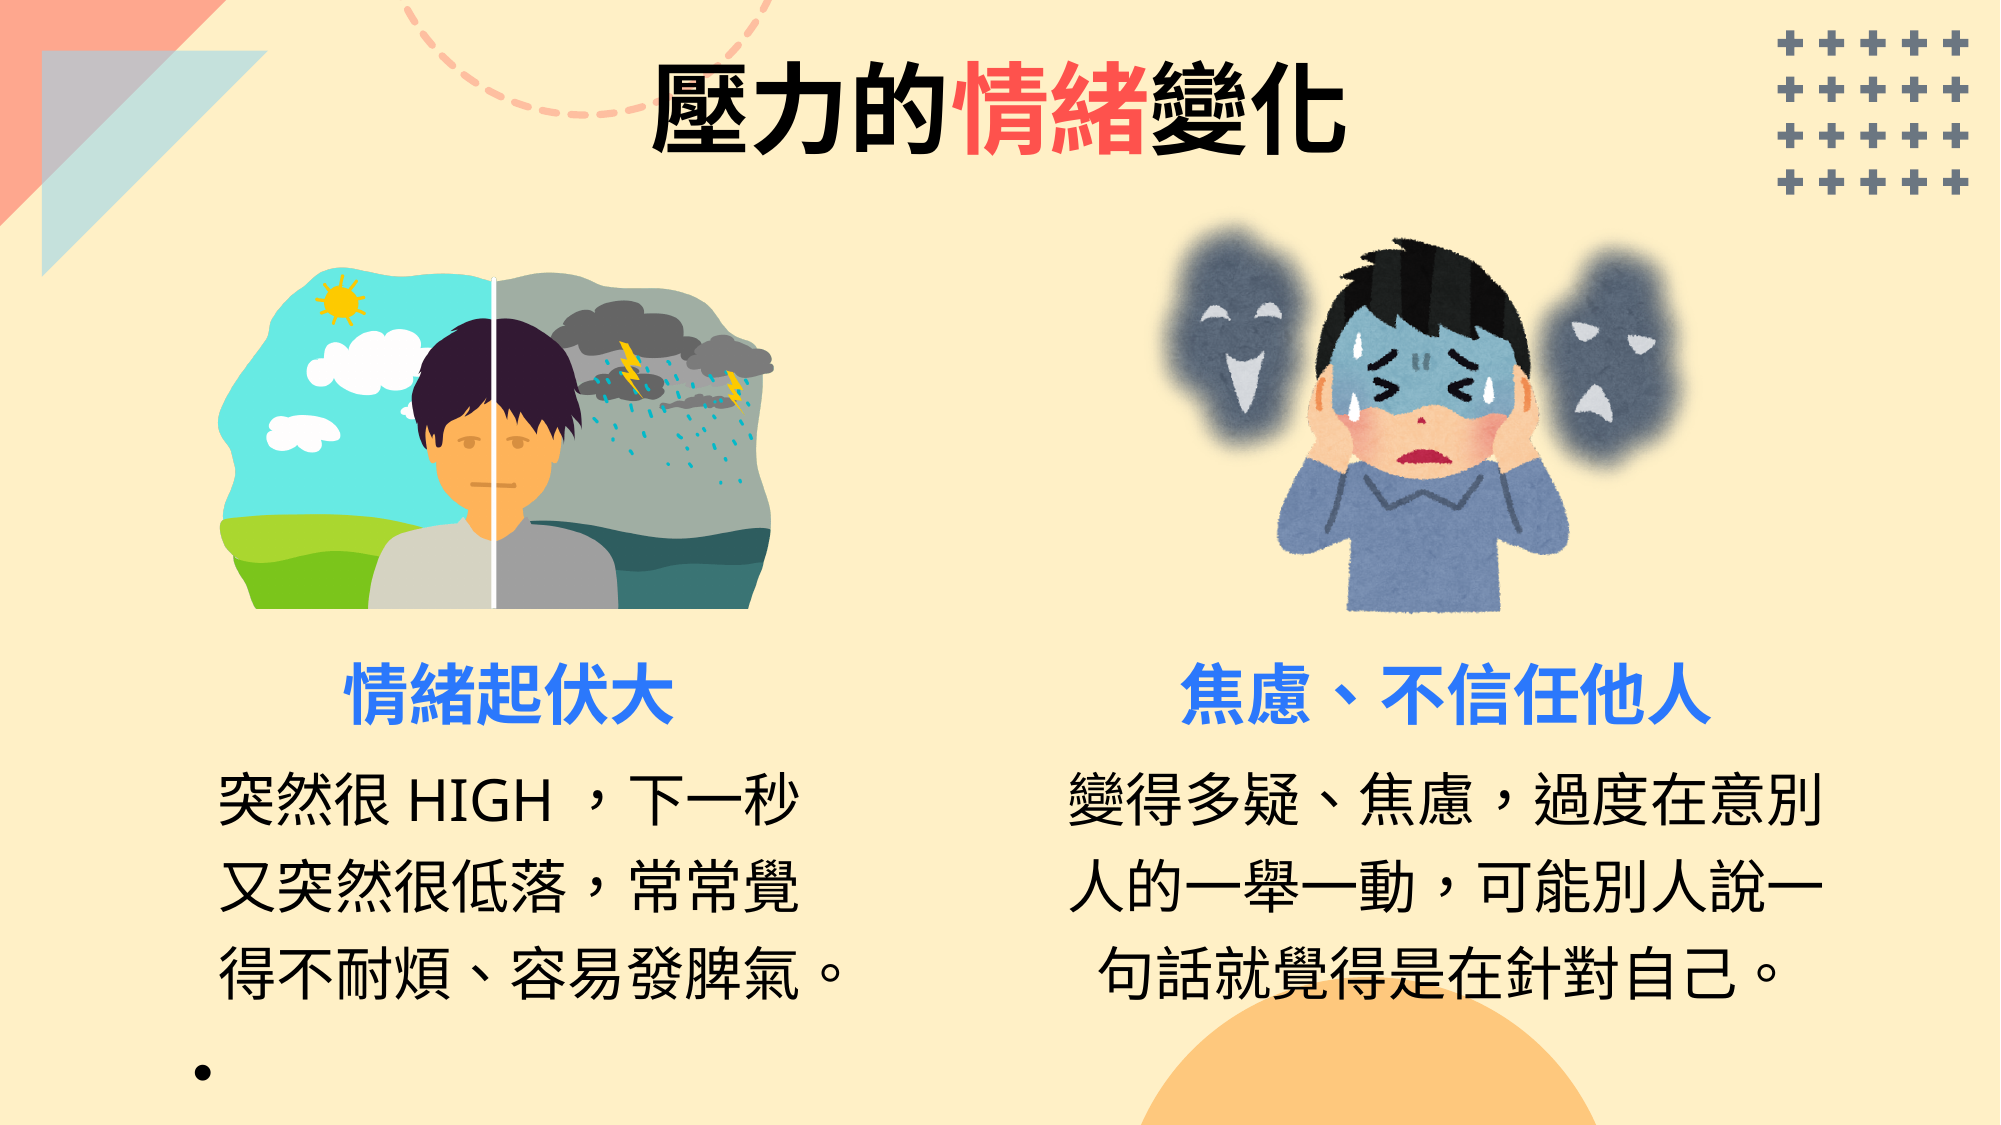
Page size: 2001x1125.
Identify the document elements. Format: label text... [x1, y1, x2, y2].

text_box 情緒起伏大 突然很HIGH，下一秒又突然很低落，常常覺得不耐煩、容易發脾氣。 [177, 625, 842, 1033]
text_box 壓力的情緒變化 [68, 38, 1932, 164]
text_box 焦慮、不信任他人 變得多疑、焦慮，過度在意別人的一舉一動，可能別人說一句話就覺得是在針對自己。 [1044, 625, 1848, 1015]
picture [188, 264, 800, 609]
picture [1135, 122, 1717, 641]
